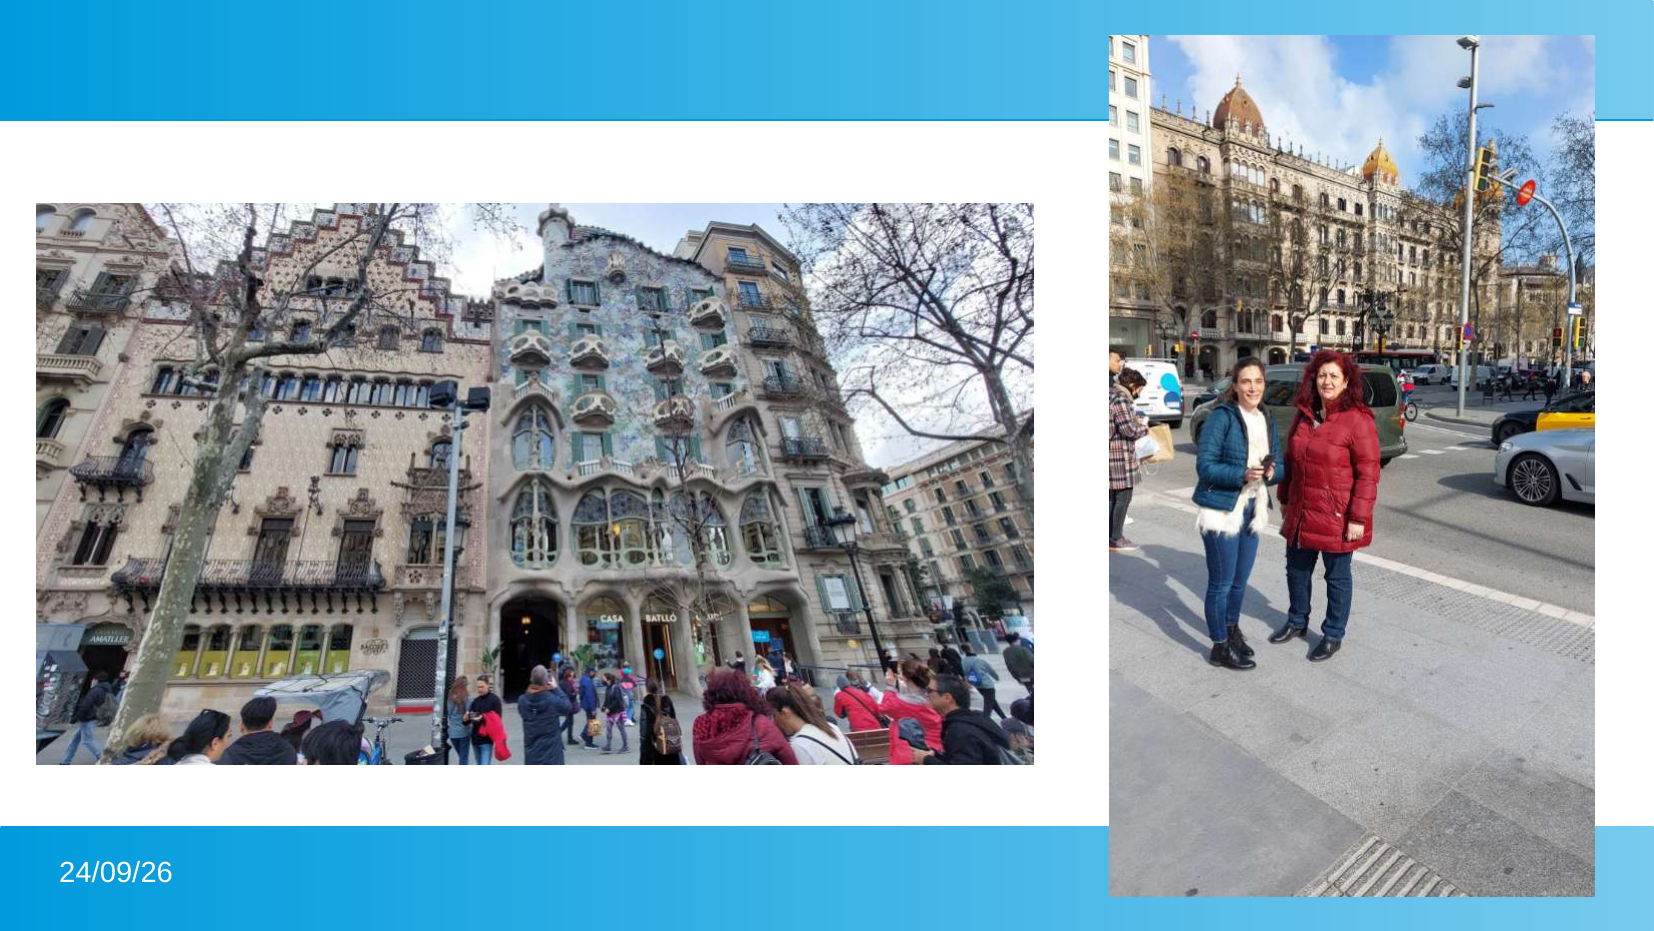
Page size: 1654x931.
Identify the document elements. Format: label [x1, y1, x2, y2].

picture [36, 203, 1034, 765]
picture [1109, 35, 1595, 897]
